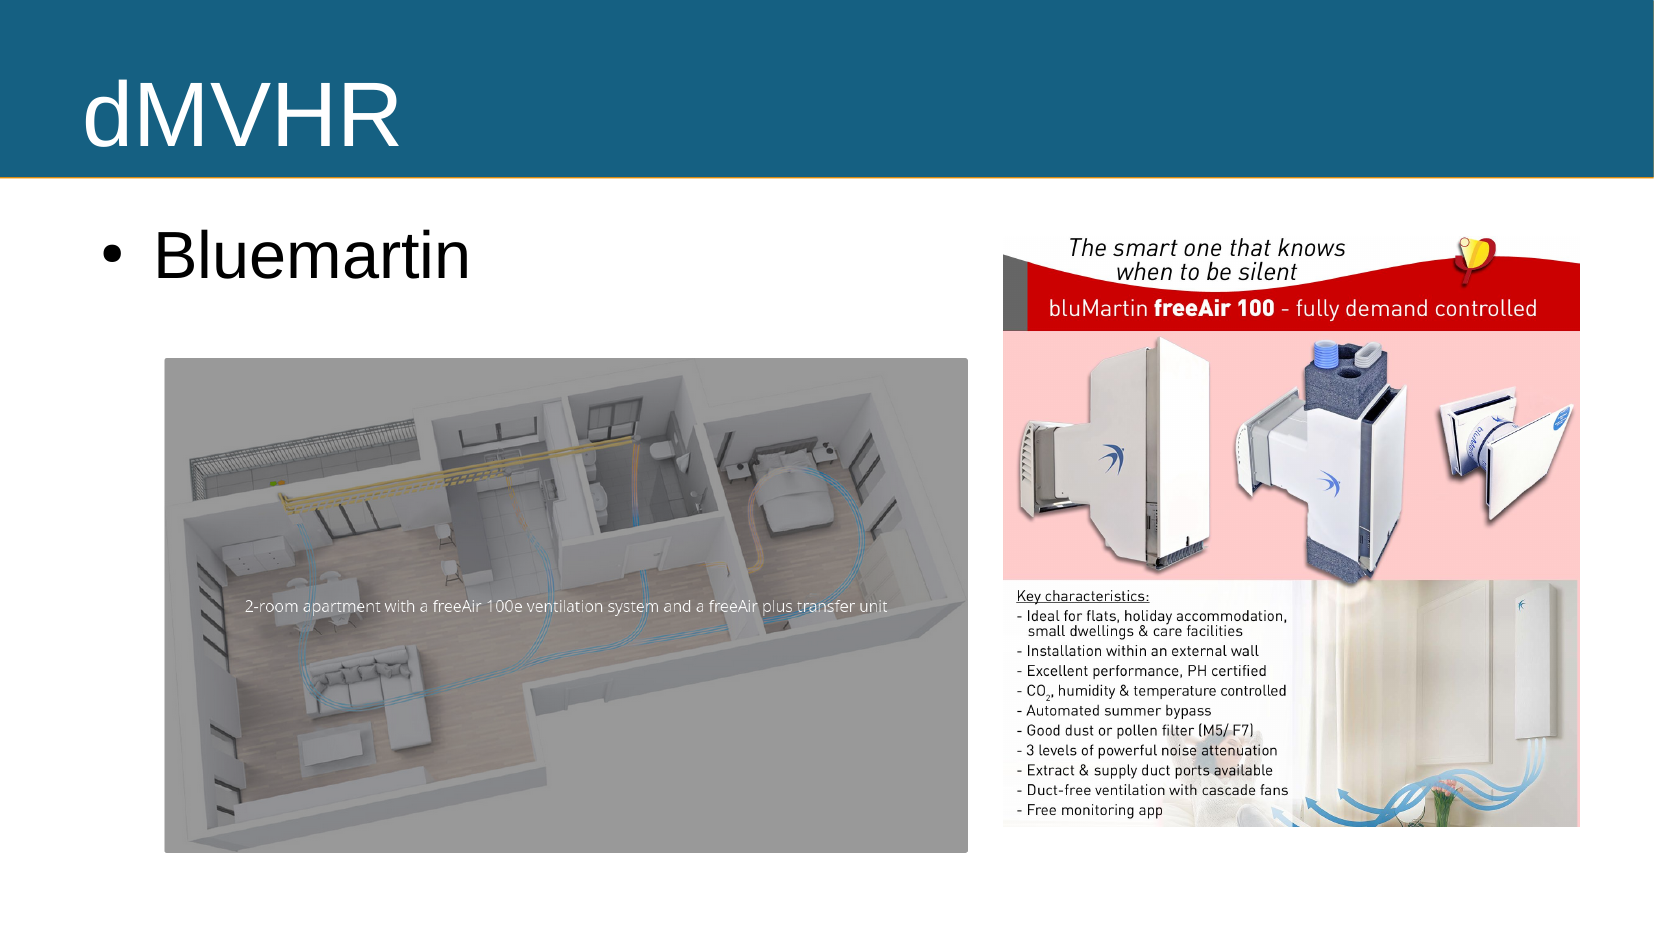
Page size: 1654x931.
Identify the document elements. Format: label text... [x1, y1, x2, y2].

picture [1003, 236, 1580, 827]
title dMVHR [82, 37, 1571, 193]
picture [147, 354, 979, 873]
list Bluemartin [82, 217, 1571, 758]
